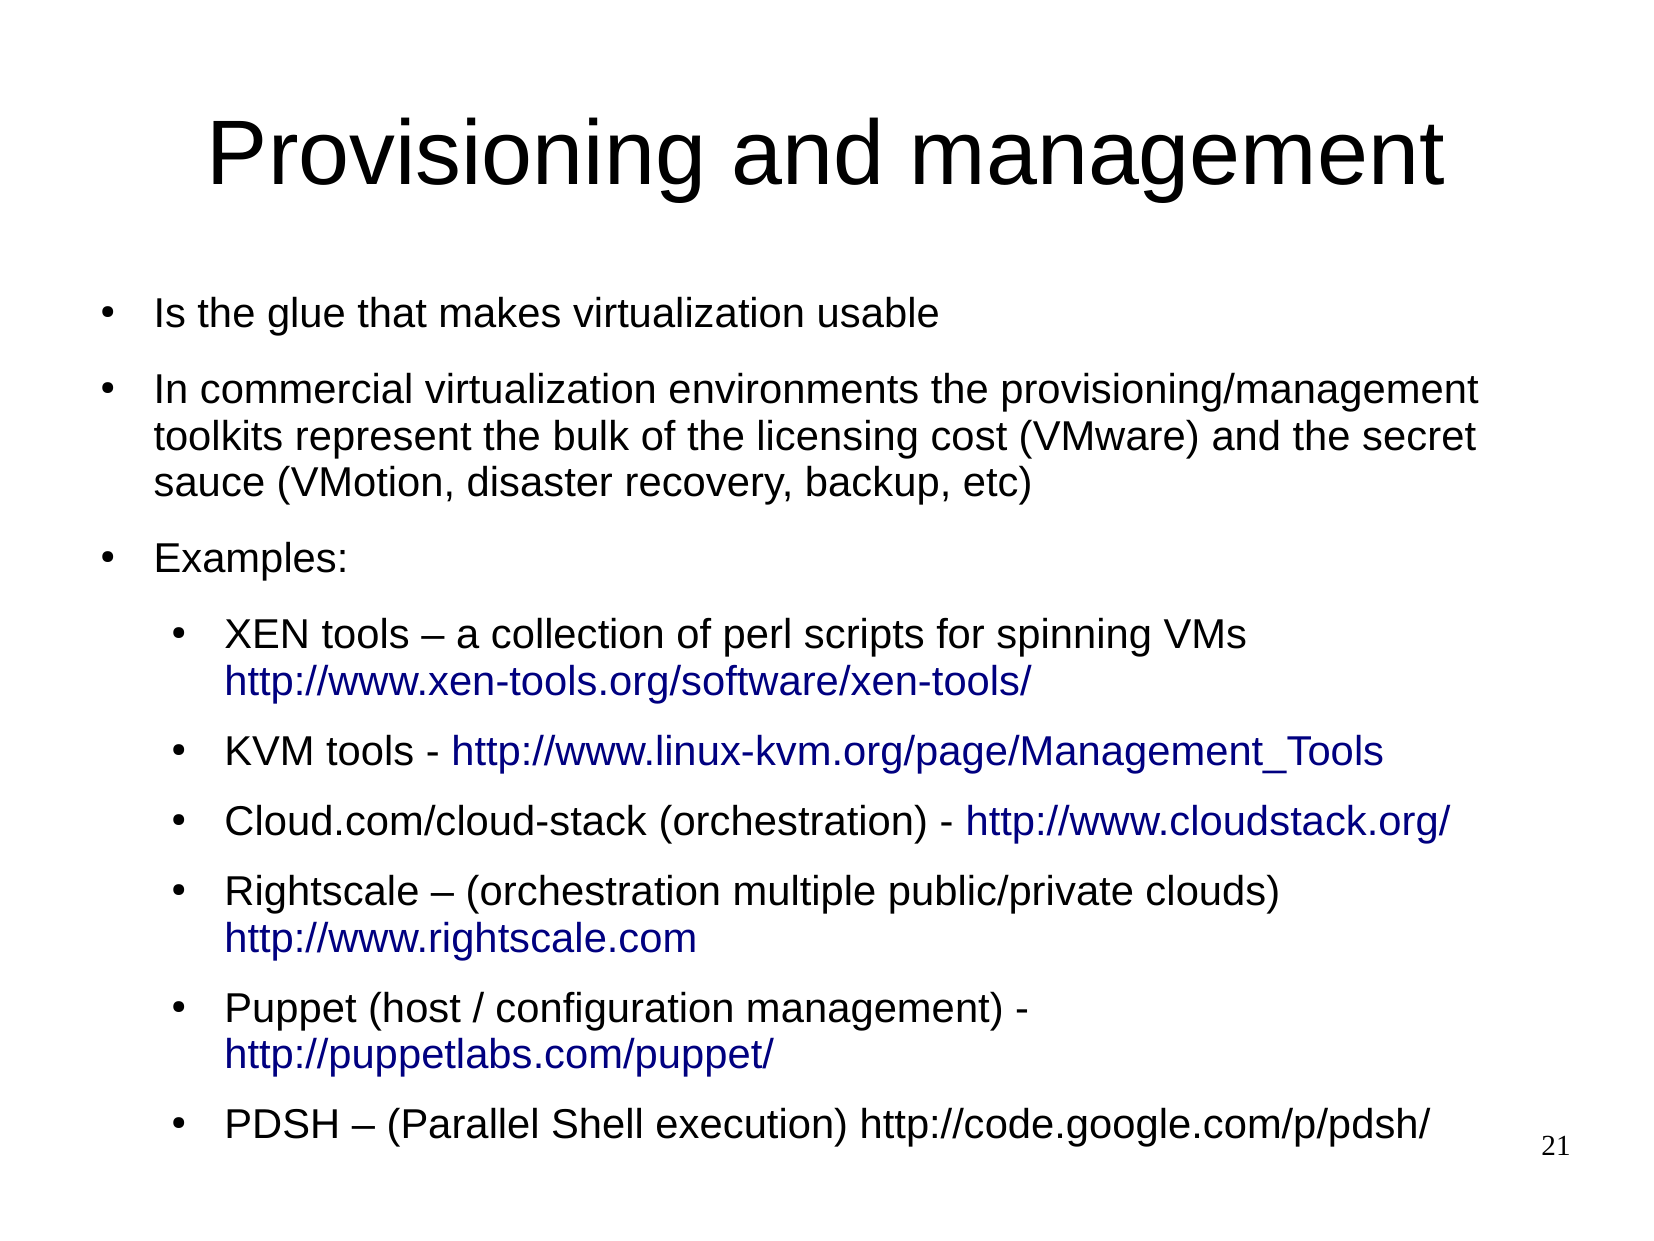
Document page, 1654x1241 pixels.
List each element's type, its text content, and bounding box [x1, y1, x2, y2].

title Provisioning and management [82, 49, 1571, 257]
list Is the glue that makes virtualization usable In commercial virtualization environments the provisioning/management toolkits represent the bulk of the licensing cost (VMware) and the secret sauce (VMotion, disaster recovery, backup, etc) Examples: XEN tools – a collection of perl scripts for spinning VMs http://www.xen-tools.org/software/xen-tools/ KVM tools - http://www.linux-kvm.org/page/Management_Tools Cloud.com/cloud-stack (orchestration) - http://www.cloudstack.org/ Rightscale – (orchestration multiple public/private clouds) http://www.rightscale.com Puppet (host / configuration management) - http://puppetlabs.com/puppet/ PDSH – (Parallel Shell execution) http://code.google.com/p/pdsh/ [82, 290, 1571, 1148]
